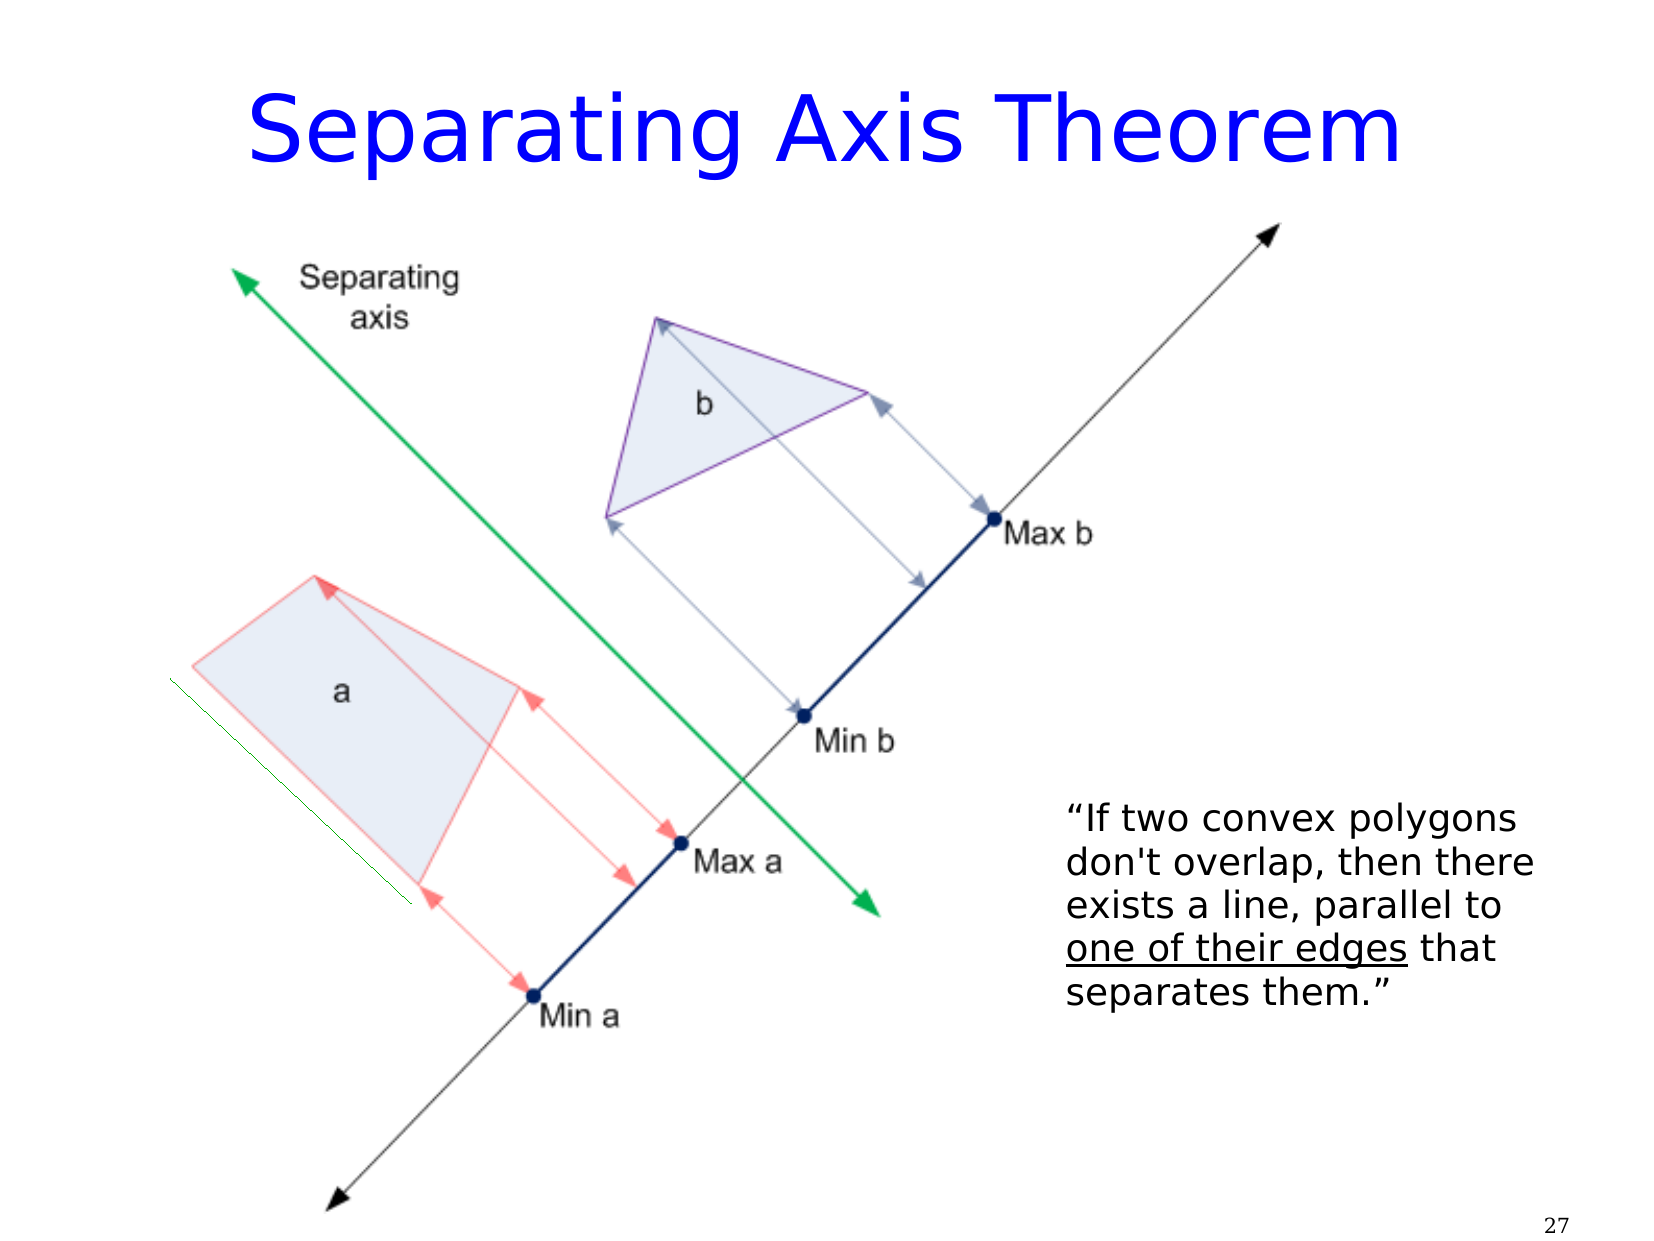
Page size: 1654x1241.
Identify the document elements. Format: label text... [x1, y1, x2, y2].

title Separating Axis Theorem [82, 25, 1571, 233]
picture [191, 221, 1282, 1214]
text_box “If two convex polygons don't overlap, then there exists a line, parallel to one of their edges that separates them.” [1050, 789, 1596, 1025]
